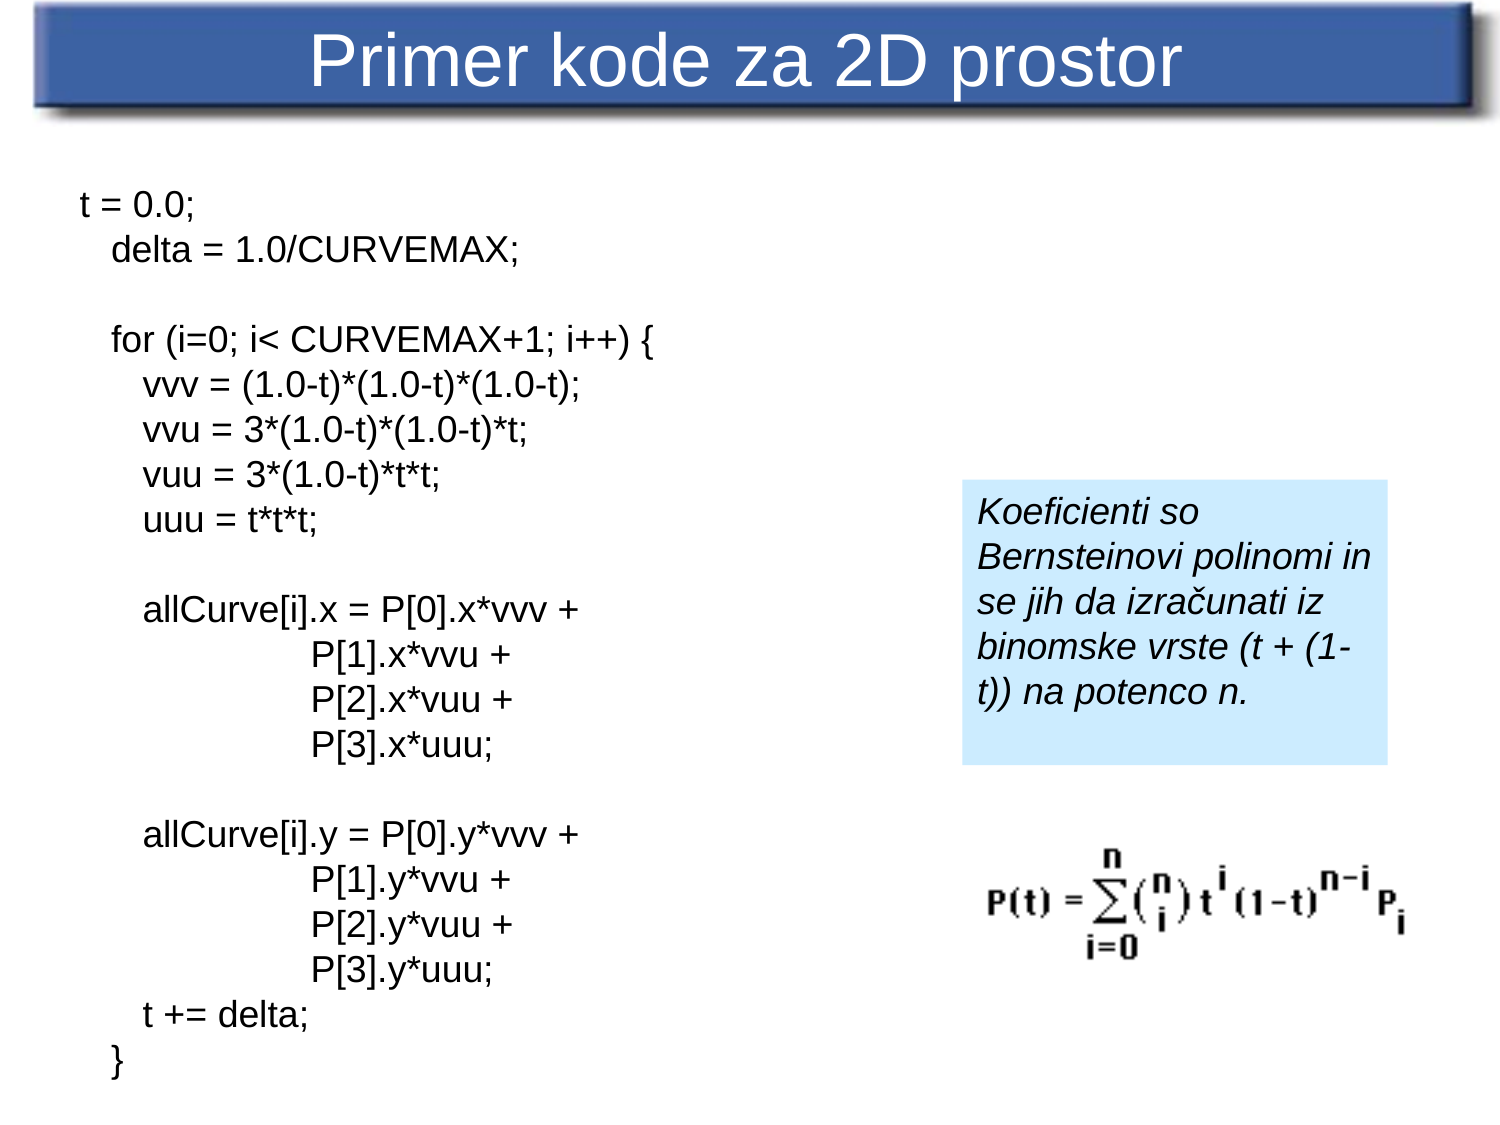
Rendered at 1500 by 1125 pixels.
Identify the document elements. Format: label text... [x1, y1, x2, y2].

text_box Koeficienti so Bernsteinovi polinomi in se jih da izračunati iz binomske vrste (t + (1-t)) na potenco n. [962, 479, 1388, 766]
title Primer kode za 2D prostor [0, 0, 1493, 114]
text_box t = 0.0; delta = 1.0/CURVEMAX; for (i=0; i< CURVEMAX+1; i++) { vvv = (1.0-t)*(1.0-t)*(1.0-t); vvu = 3*(1.0-t)*(1.0-t)*t; vuu = 3*(1.0-t)*t*t; uuu = t*t*t; allCurve[i].x = P[0].x*vvv + P[1].x*vvu + P[2].x*vuu + P[3].x*uuu; allCurve[i].y = P[0].y*vvv + P[1].y*vvu + P[2].y*vuu + P[3].y*uuu; t += delta; } [64, 172, 975, 1089]
picture [32, 0, 1500, 127]
picture [962, 822, 1446, 985]
